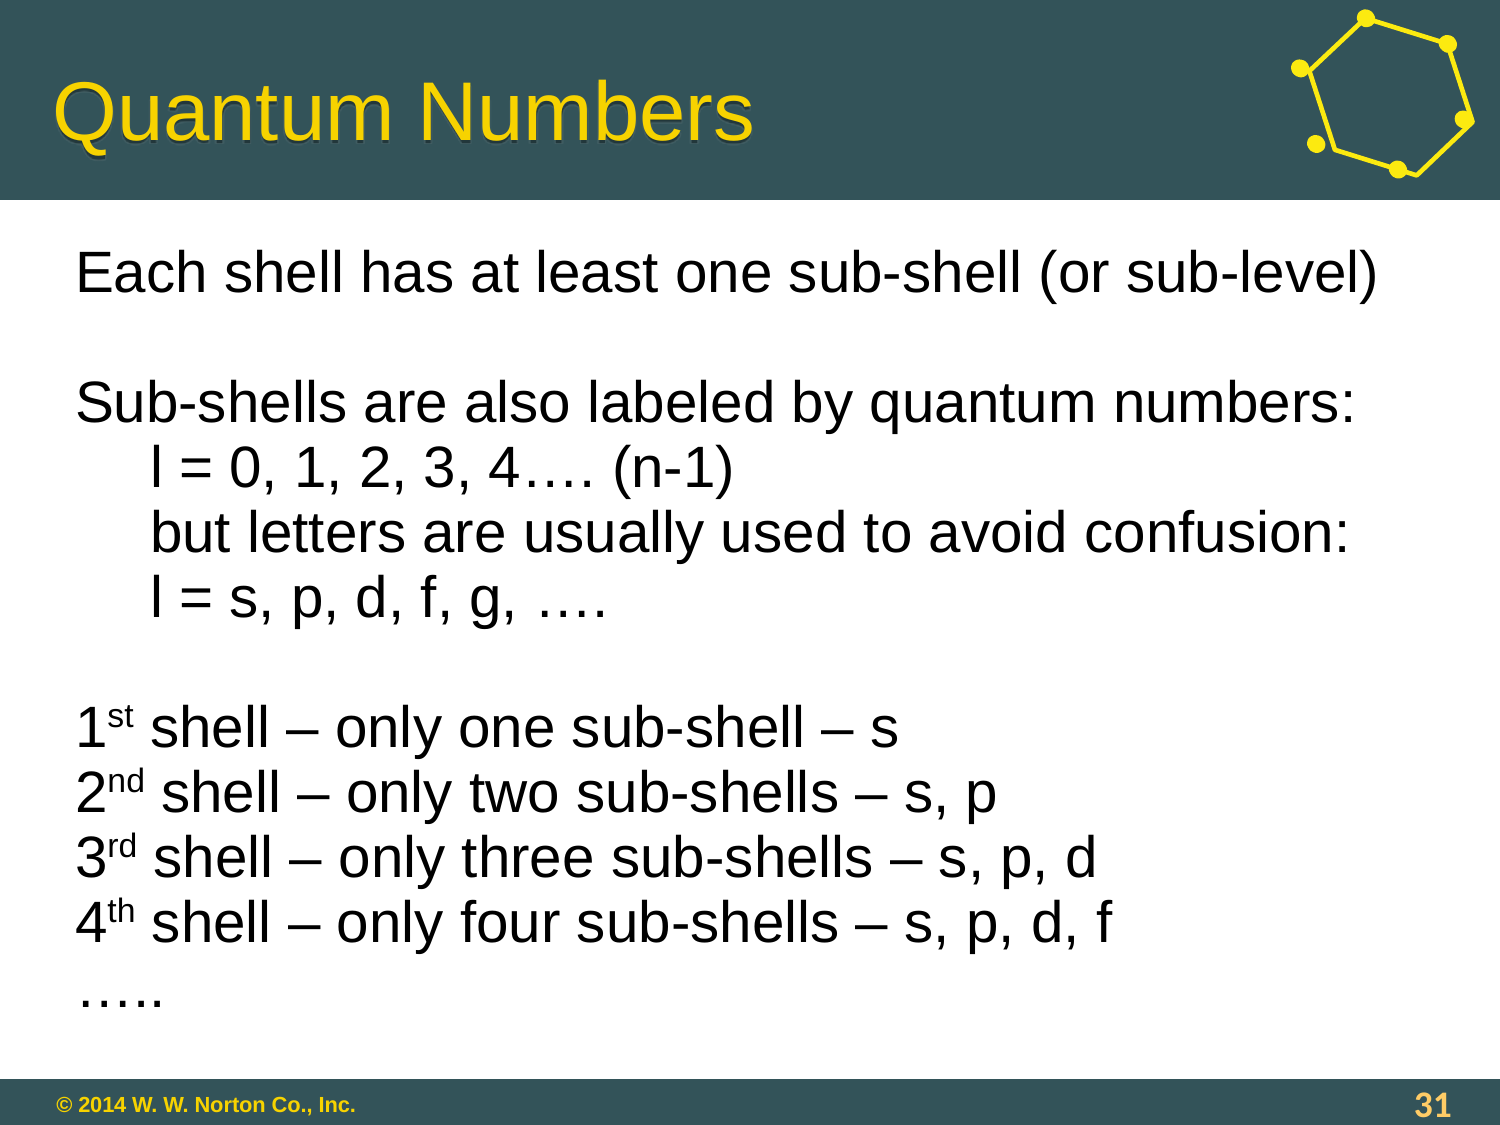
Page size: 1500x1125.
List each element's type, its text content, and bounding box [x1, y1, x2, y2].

slide_number <number> [1398, 1076, 1468, 1125]
title Quantum Numbers [37, 19, 1118, 195]
text_box Each shell has at least one sub-shell (or sub-level) Sub-shells are also labeled by quantum numbers: l = 0, 1, 2, 3, 4…. (n-1) but letters are usually used to avoid confusion: l = s, p, d, f, g, …. 1st shell – only one sub-shell – s 2nd shell – only two sub-shells – s, p 3rd shell – only three sub-shells – s, p, d 4th shell – only four sub-shells – s, p, d, f ….. [75, 224, 1441, 1036]
